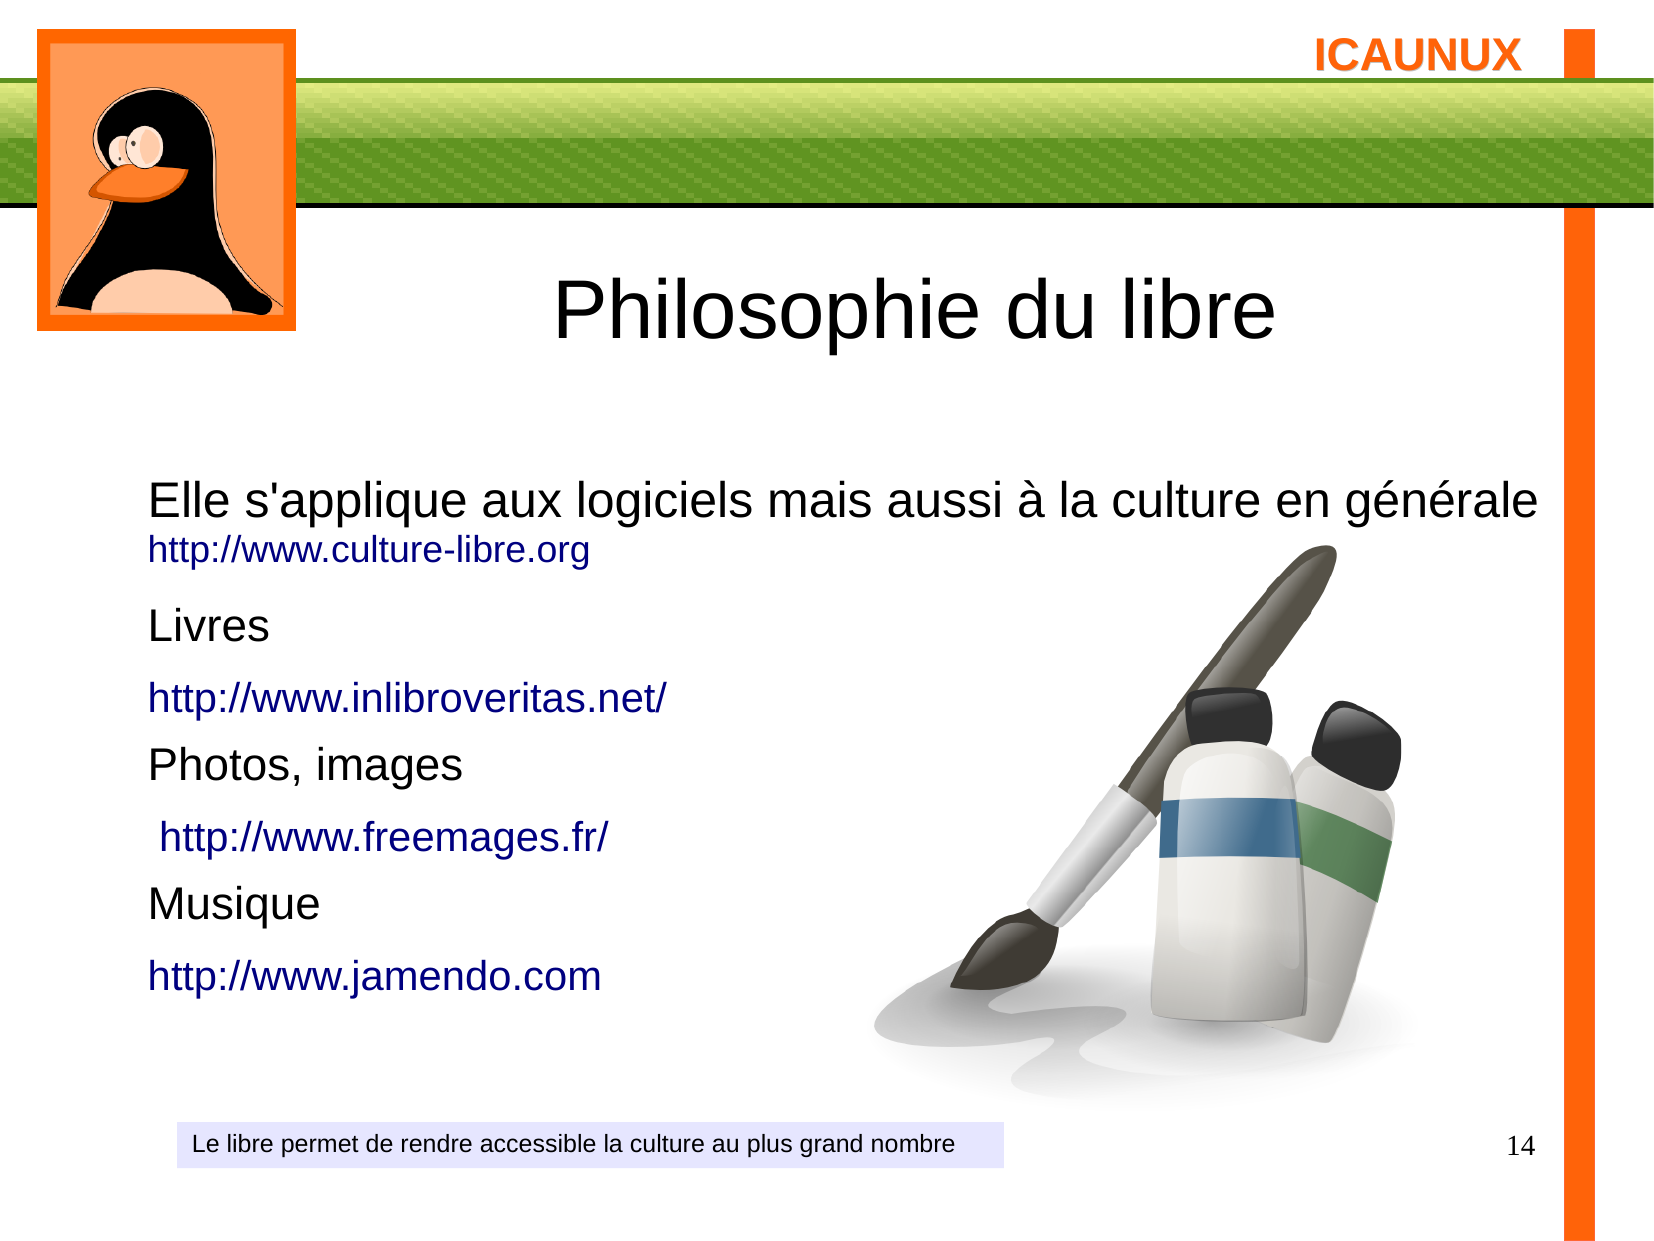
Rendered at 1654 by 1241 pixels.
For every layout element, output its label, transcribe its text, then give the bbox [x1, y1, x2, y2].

list Elle s'applique aux logiciels mais aussi à la culture en générale http://www.culture-libre.org Livres http://www.inlibroveritas.net/ Photos, images http://www.freemages.fr/ Musique http://www.jamendo.com [147, 472, 1571, 1094]
text_box Le libre permet de rendre accessible la culture au plus grand nombre [177, 1122, 1004, 1169]
title Philosophie du libre [324, 235, 1506, 384]
picture [860, 531, 1447, 1118]
picture [0, 29, 1654, 331]
